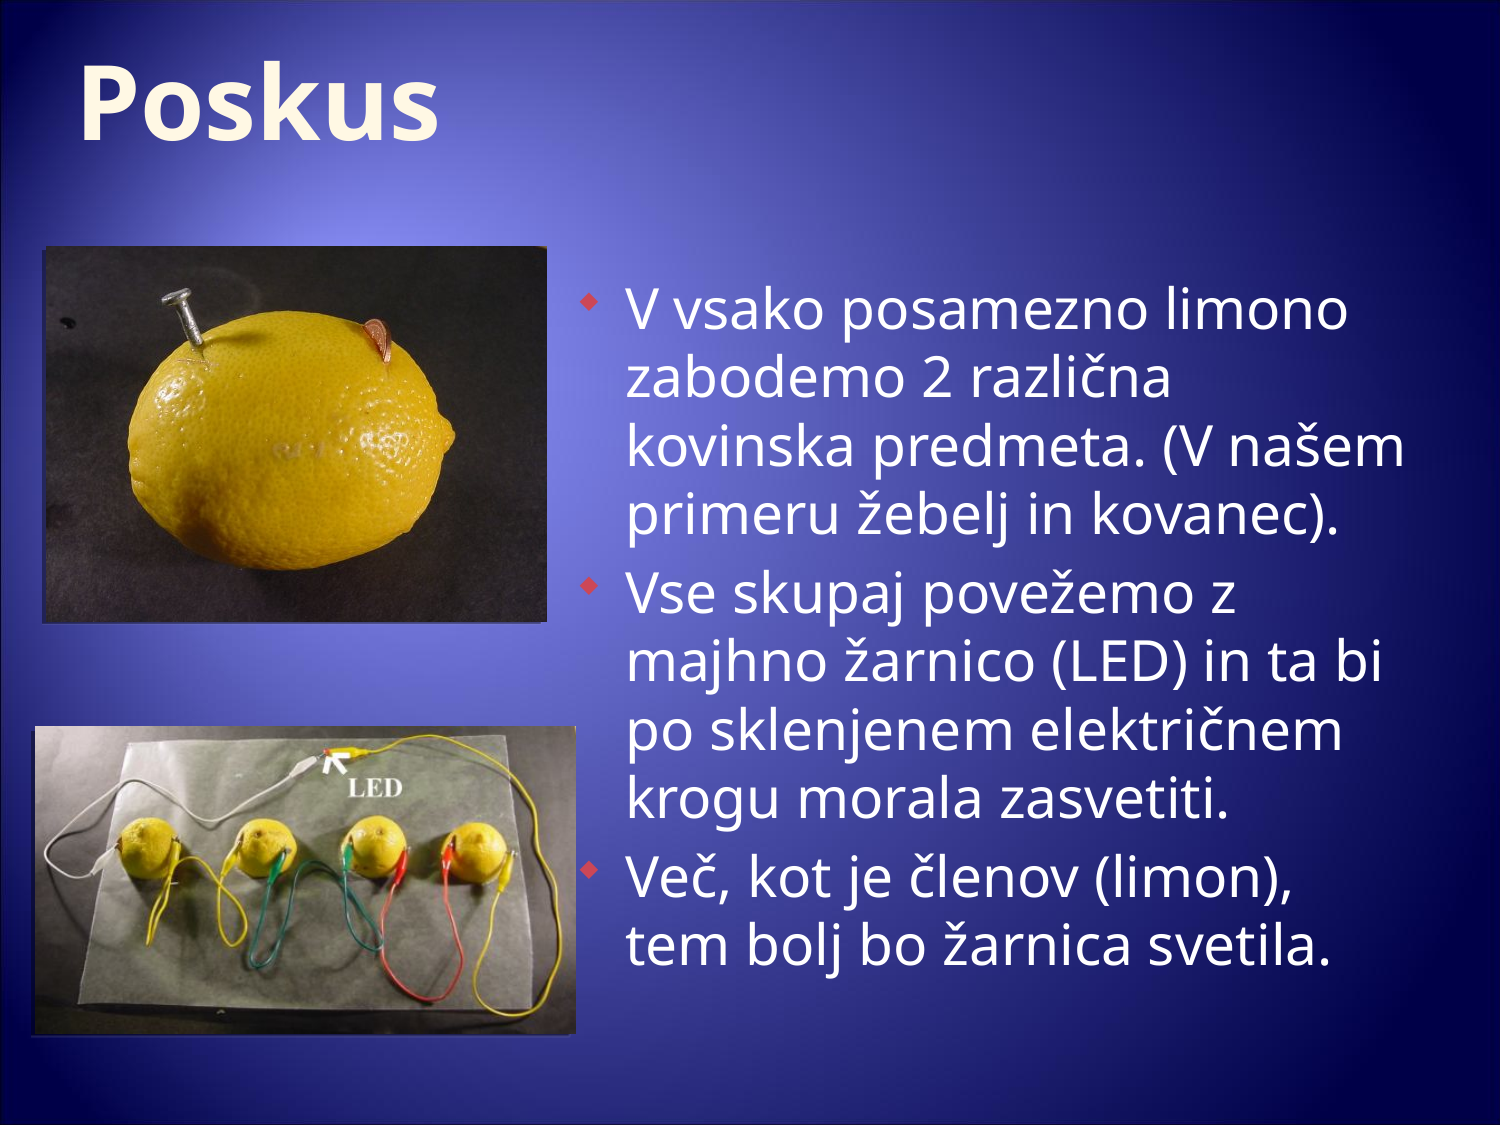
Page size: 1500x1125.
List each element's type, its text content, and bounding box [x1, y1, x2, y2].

picture [0, 0, 1500, 1125]
title Poskus [75, 11, 1425, 162]
list V vsako posamezno limono zabodemo 2 različna kovinska predmeta. (V našem primeru žebelj in kovanec). Vse skupaj povežemo z majhno žarnico (LED) in ta bi po sklenjenem električnem krogu morala zasvetiti. Več, kot je členov (limon), tem bolj bo žarnica svetila. [562, 185, 1425, 1043]
